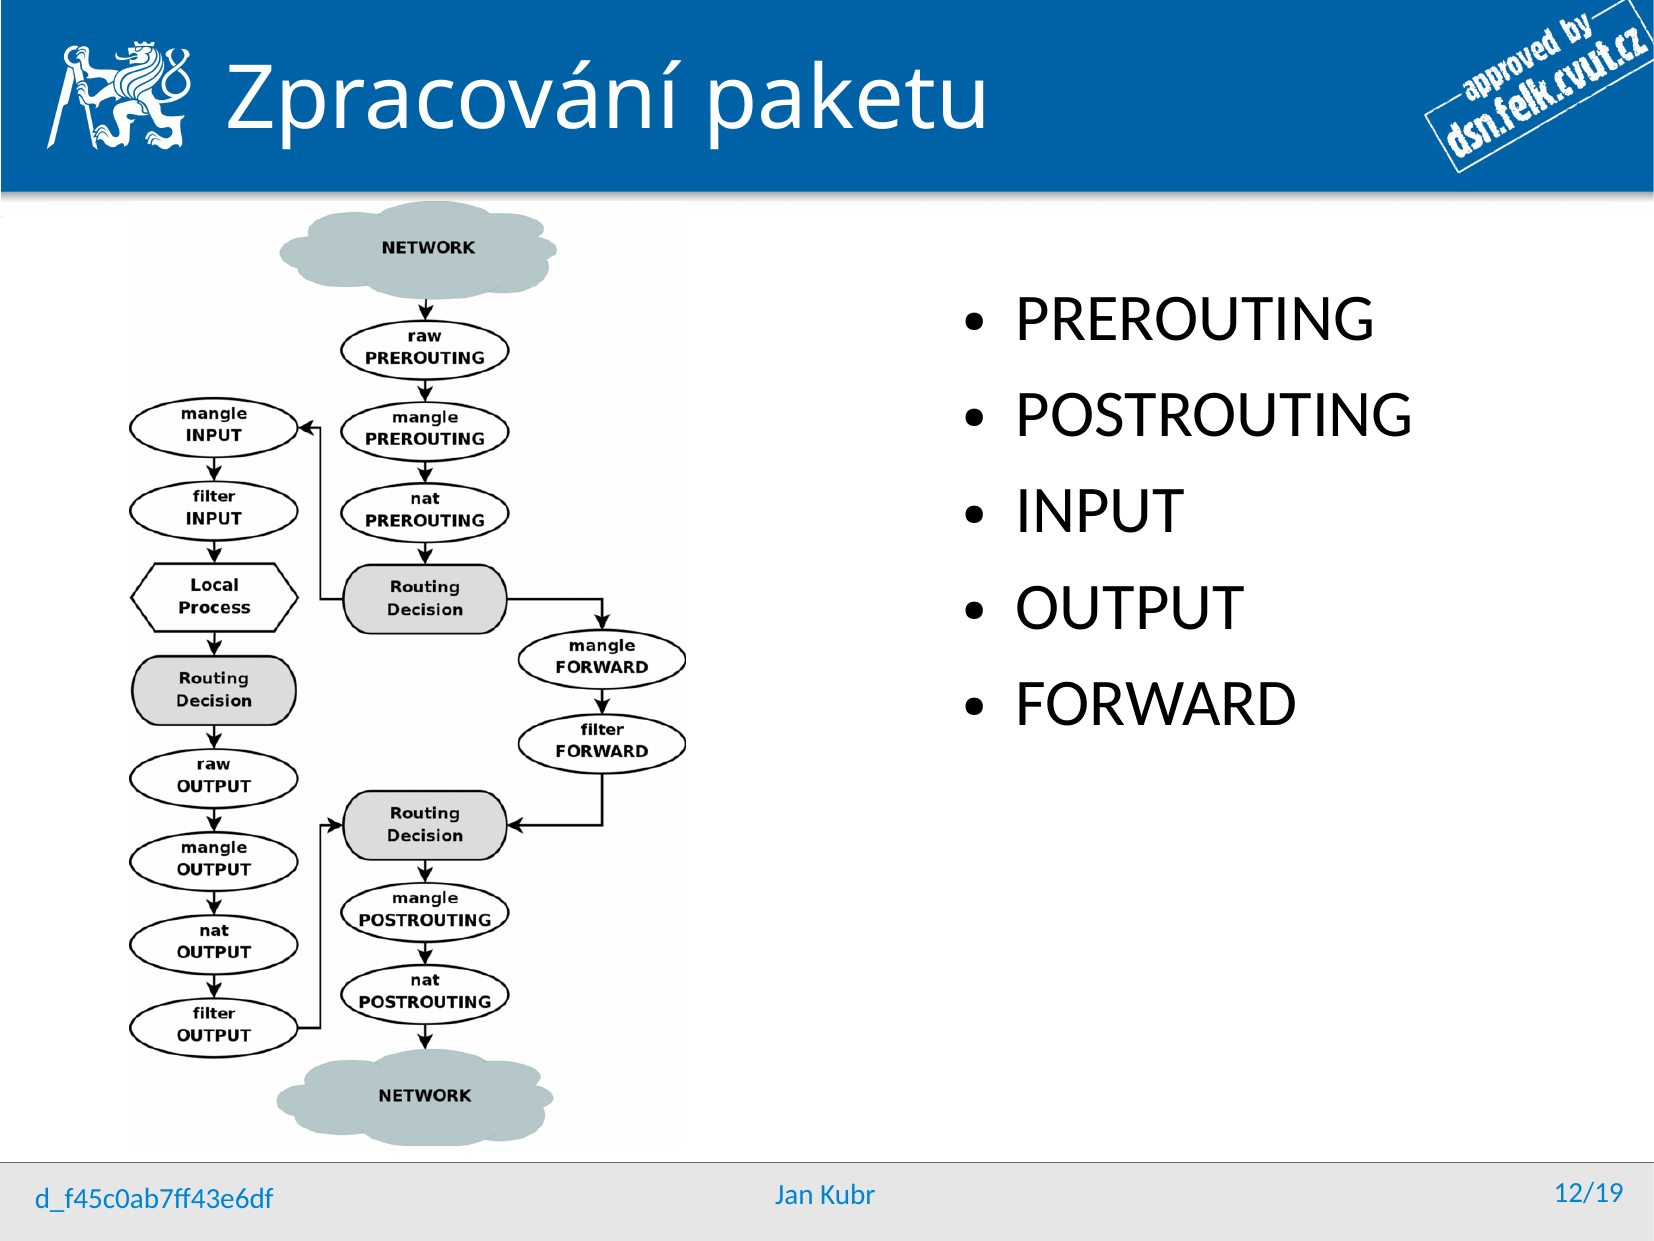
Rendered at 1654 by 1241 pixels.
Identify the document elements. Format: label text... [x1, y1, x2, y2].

picture [1, 0, 1654, 1146]
list PREROUTING POSTROUTING INPUT OUTPUT FORWARD [944, 290, 1571, 1010]
title Zpracování paketu [225, 0, 1426, 188]
